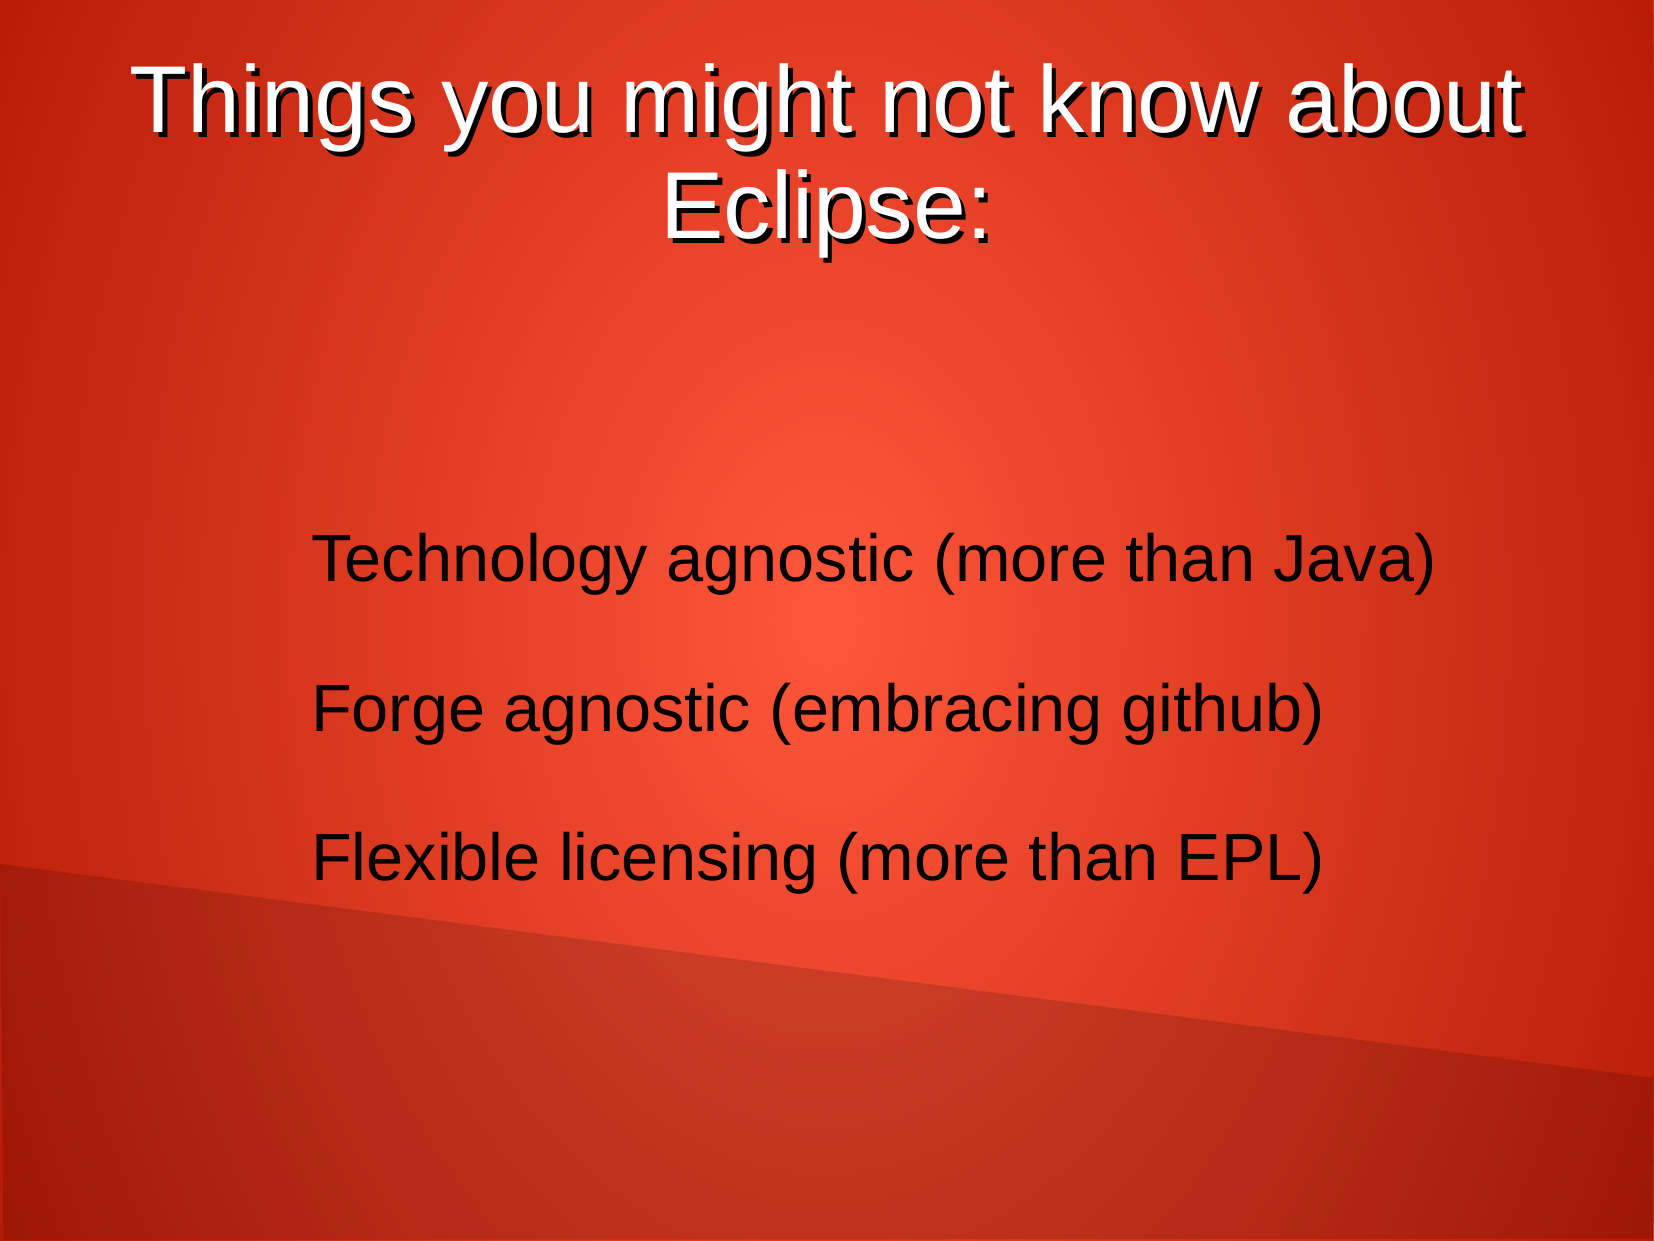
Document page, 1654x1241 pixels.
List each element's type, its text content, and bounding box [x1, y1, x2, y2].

subtitle Technology agnostic (more than Java) Forge agnostic (embracing github) Flexible licensing (more than EPL) [236, 301, 1465, 1040]
title Things you might not know about Eclipse: [82, 49, 1571, 257]
